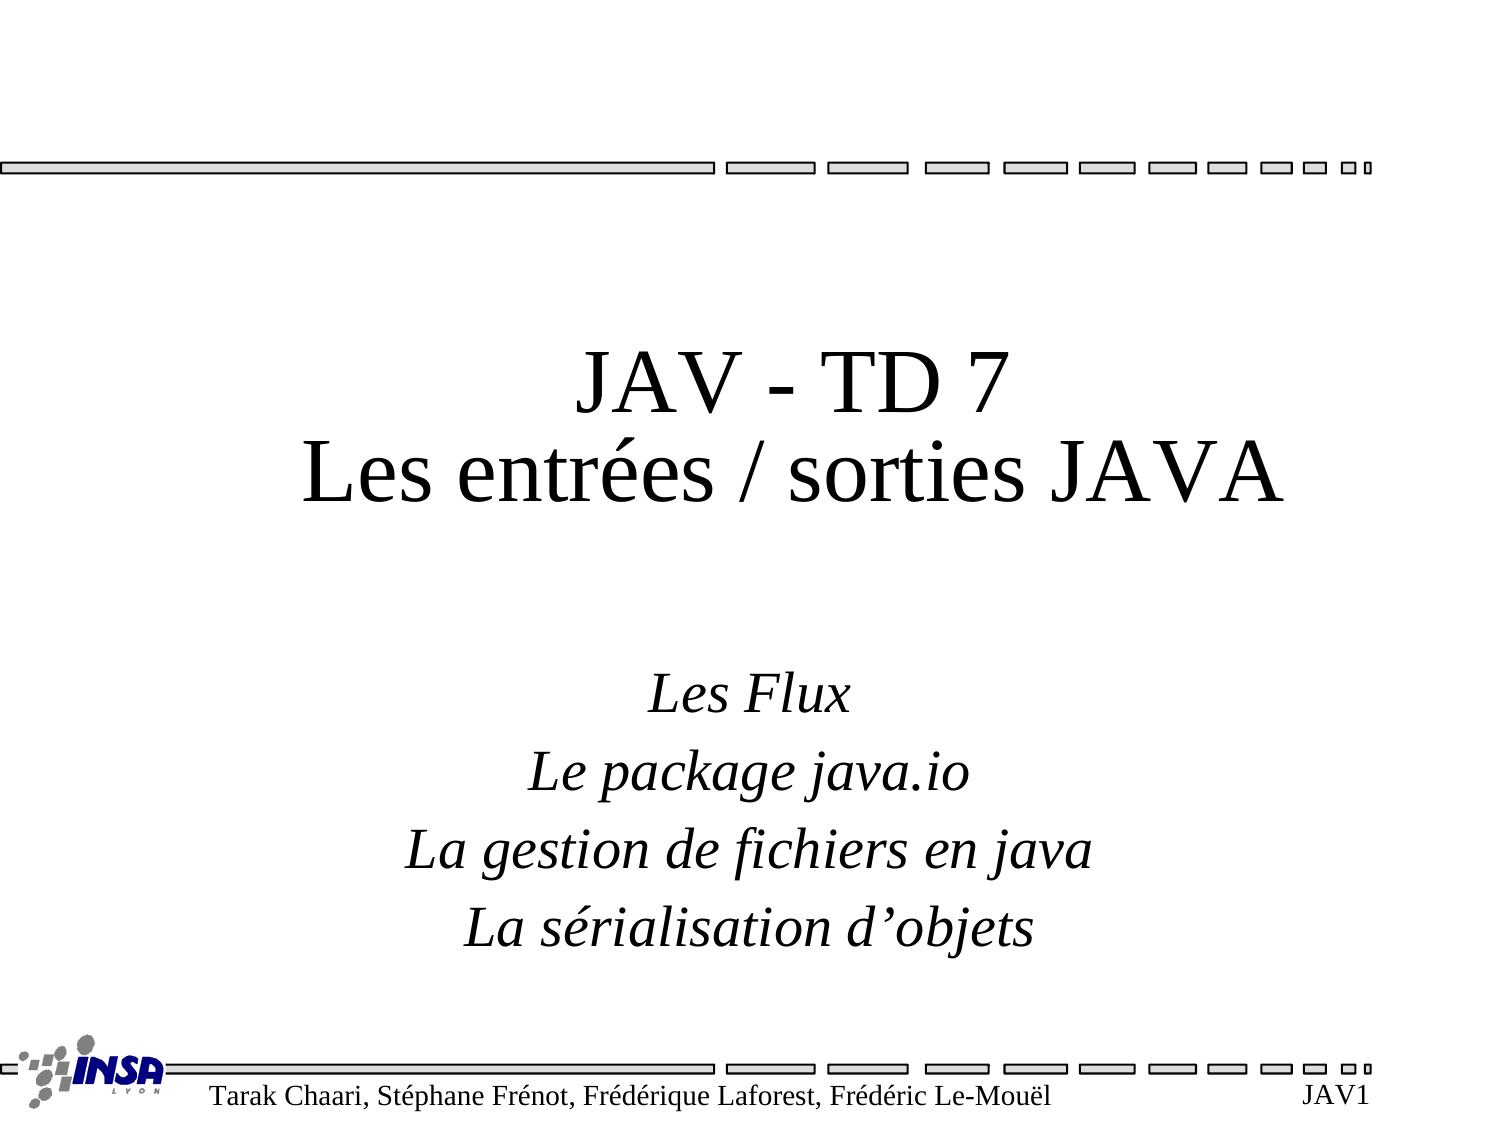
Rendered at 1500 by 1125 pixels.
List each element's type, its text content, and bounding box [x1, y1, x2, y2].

subtitle Les Flux Le package java.io La gestion de fichiers en java La sérialisation d’objets [225, 652, 1276, 970]
title JAV - TD 7 Les entrées / sorties JAVA [0, 325, 1365, 536]
